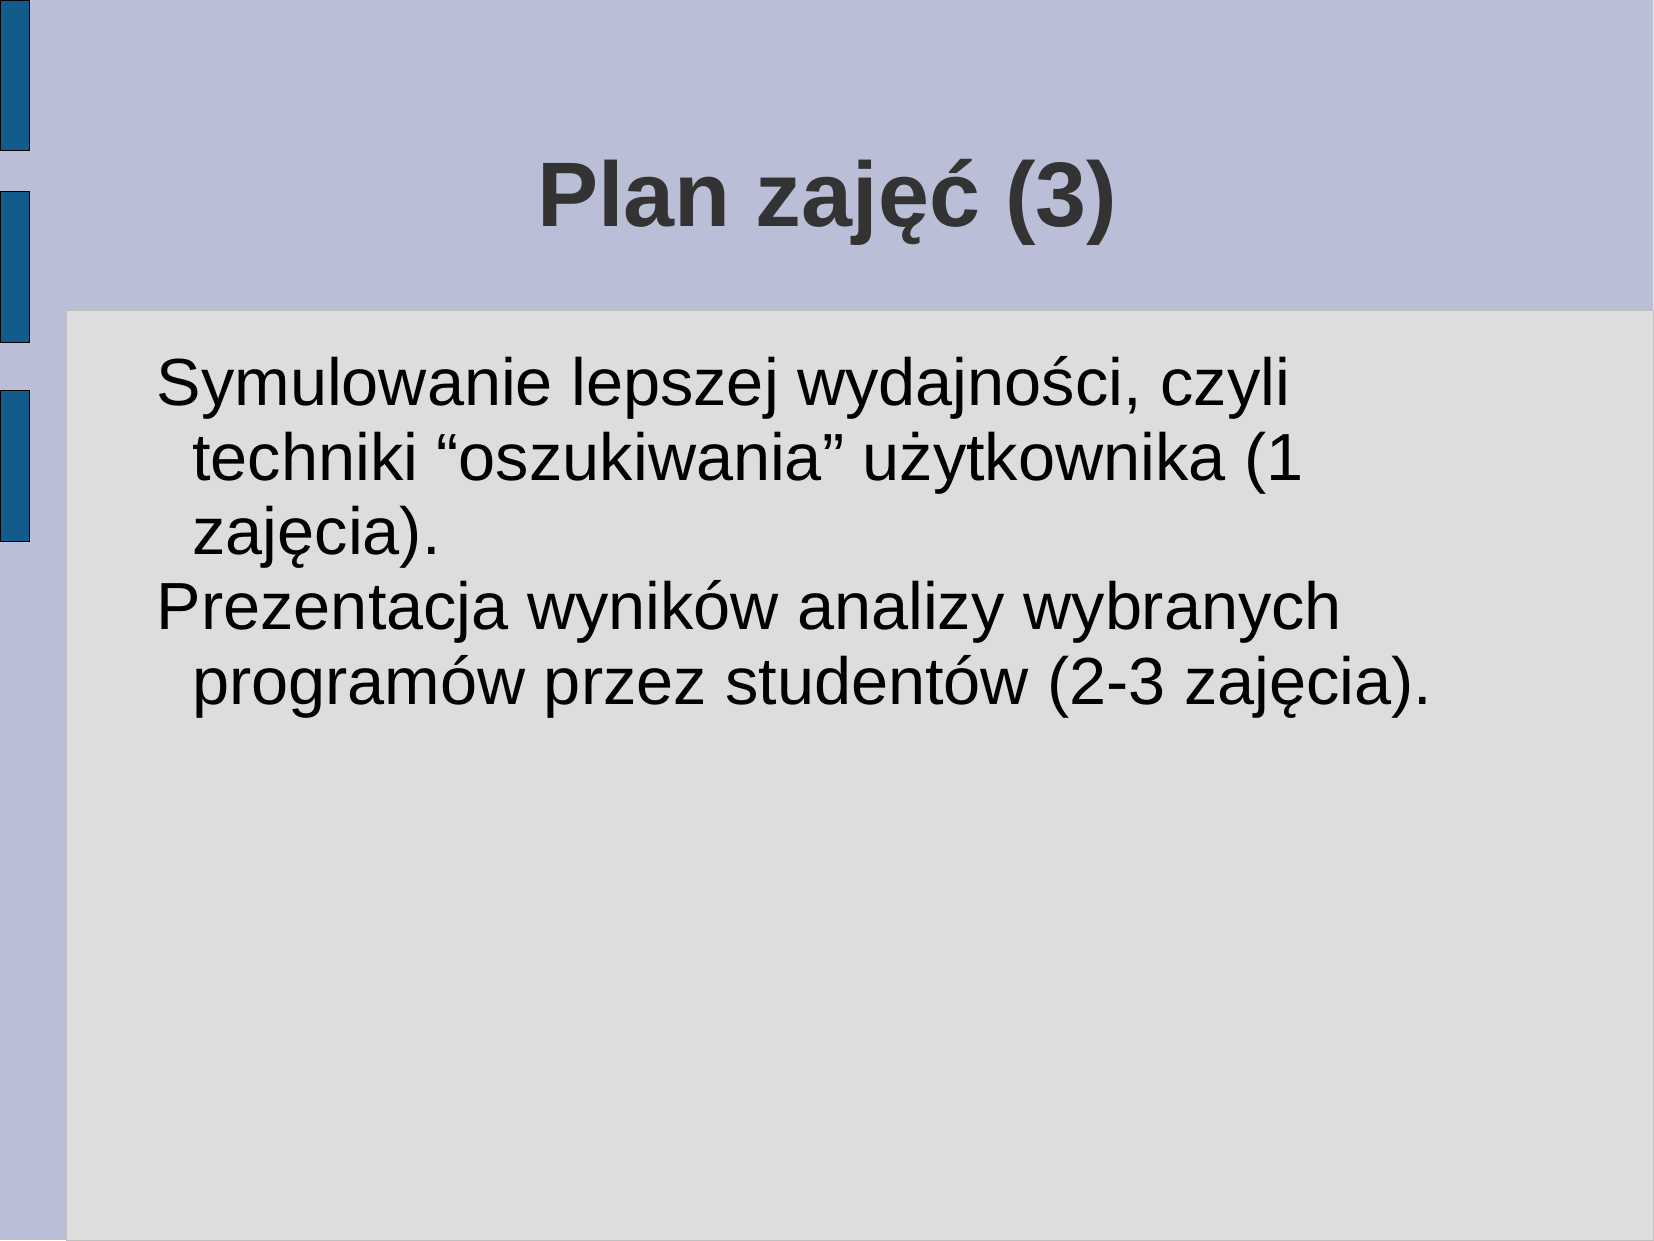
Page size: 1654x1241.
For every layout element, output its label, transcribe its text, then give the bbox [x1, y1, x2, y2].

list Symulowanie lepszej wydajności, czyli techniki “oszukiwania” użytkownika (1 zajęcia). Prezentacja wyników analizy wybranych programów przez studentów (2-3 zajęcia). [121, 344, 1534, 1127]
title Plan zajęć (3) [121, 91, 1534, 299]
